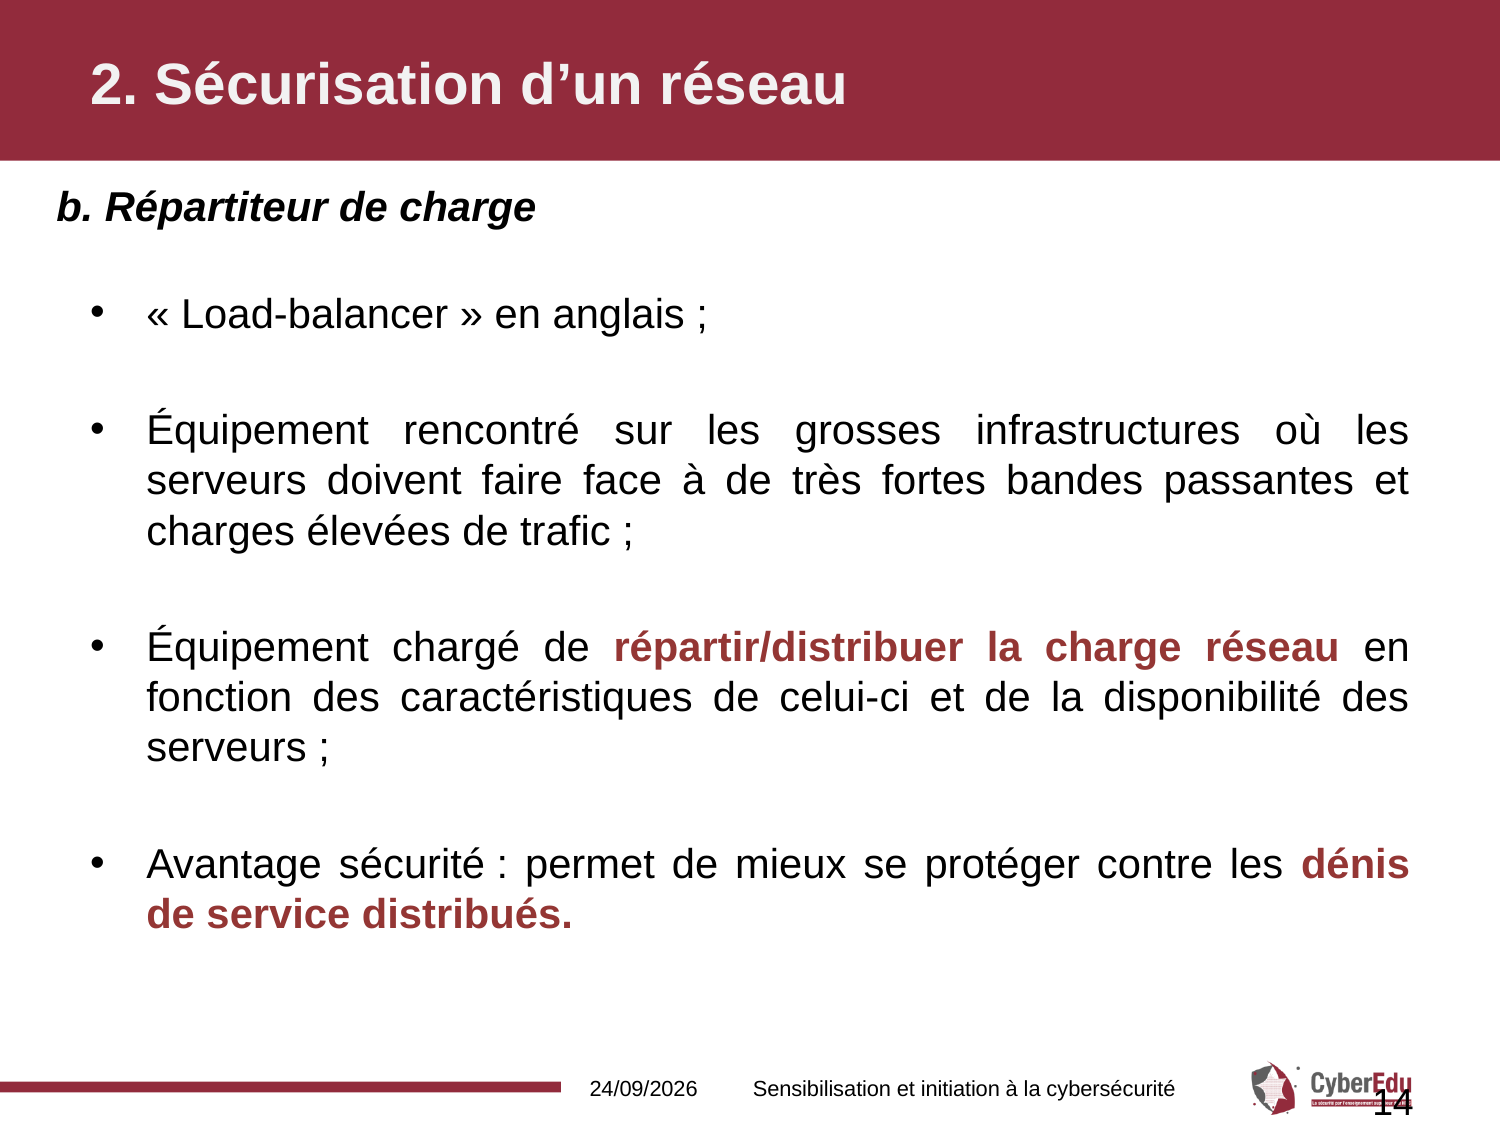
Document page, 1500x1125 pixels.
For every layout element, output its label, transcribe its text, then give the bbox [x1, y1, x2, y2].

picture [1246, 1060, 1412, 1115]
list « Load-balancer » en anglais ; Équipement rencontré sur les grosses infrastructures où les serveurs doivent faire face à de très fortes bandes passantes et charges élevées de trafic ; Équipement chargé de répartir/distribuer la charge réseau en fonction des caractéristiques de celui-ci et de la disponibilité des serveurs ; Avantage sécurité : permet de mieux se protéger contre les dénis de service distribués. [75, 278, 1425, 1035]
text_box b. Répartiteur de charge [41, 172, 1471, 268]
title 2. Sécurisation d’un réseau [75, 1, 1425, 161]
picture [1396, 1094, 1405, 1107]
slide_number 15/11/2020 [561, 1057, 727, 1118]
footer Sensibilisation et initiation à la cybersécurité [738, 1057, 1236, 1118]
